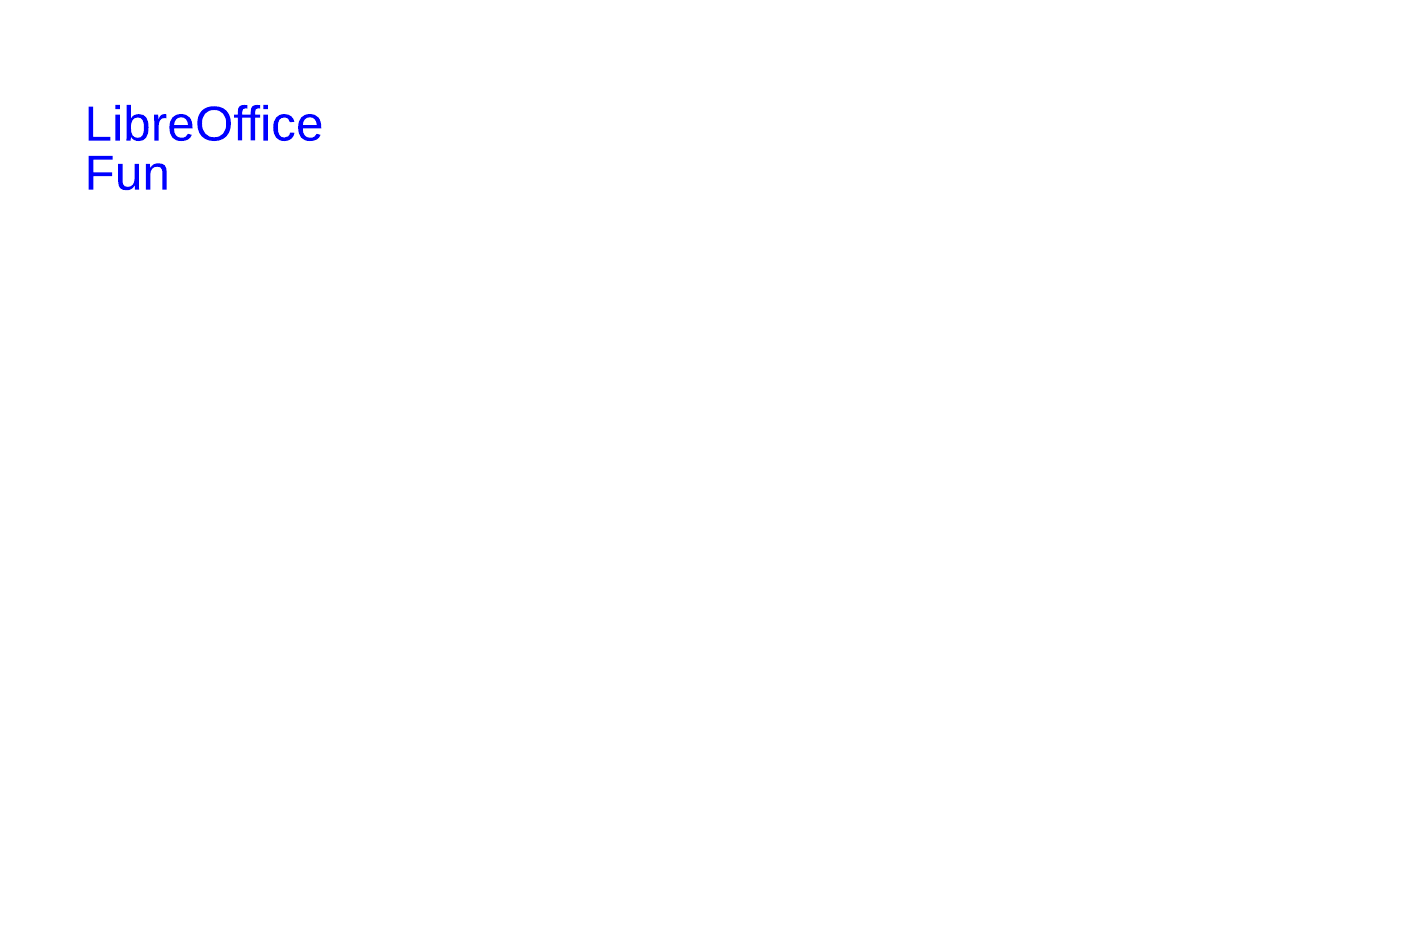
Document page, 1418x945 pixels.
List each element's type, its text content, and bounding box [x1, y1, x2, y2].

text_box LibreOffice Fun [298, 114, 322, 142]
text_box LibreOffice Fun [126, 104, 149, 142]
text_box LibreOffice Fun [169, 114, 193, 142]
text_box LibreOffice Fun [118, 163, 140, 191]
text_box LibreOffice Fun [234, 104, 261, 141]
text_box LibreOffice Fun [273, 114, 295, 142]
text_box LibreOffice Fun [197, 106, 231, 142]
text_box LibreOffice Fun [145, 163, 167, 190]
text_box LibreOffice Fun [88, 155, 113, 190]
text_box LibreOffice Fun [88, 106, 111, 141]
text_box LibreOffice Fun [154, 114, 167, 141]
